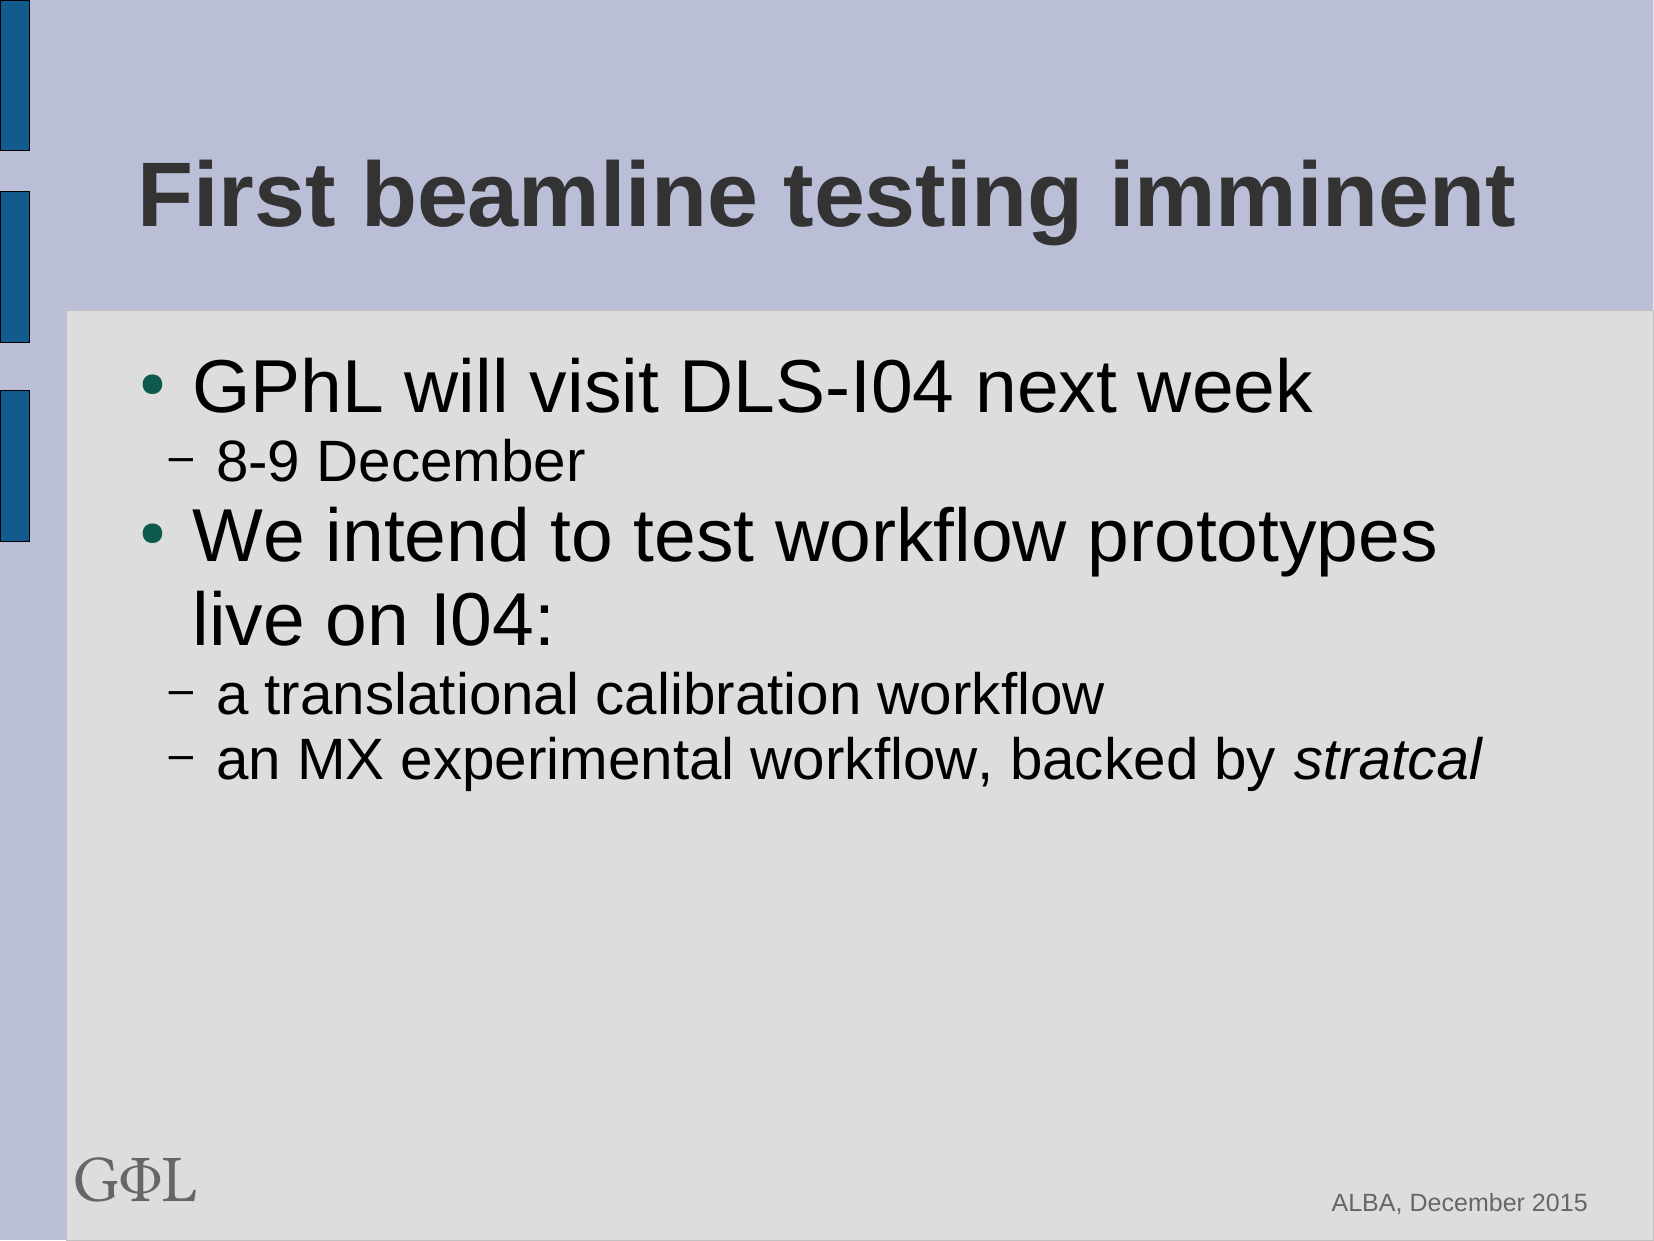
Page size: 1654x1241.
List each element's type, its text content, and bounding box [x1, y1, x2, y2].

list GPhL will visit DLS-I04 next week 8-9 December We intend to test workflow prototypes live on I04: a translational calibration workflow an MX experimental workflow, backed by stratcal [121, 344, 1534, 1164]
title First beamline testing imminent [121, 91, 1534, 299]
